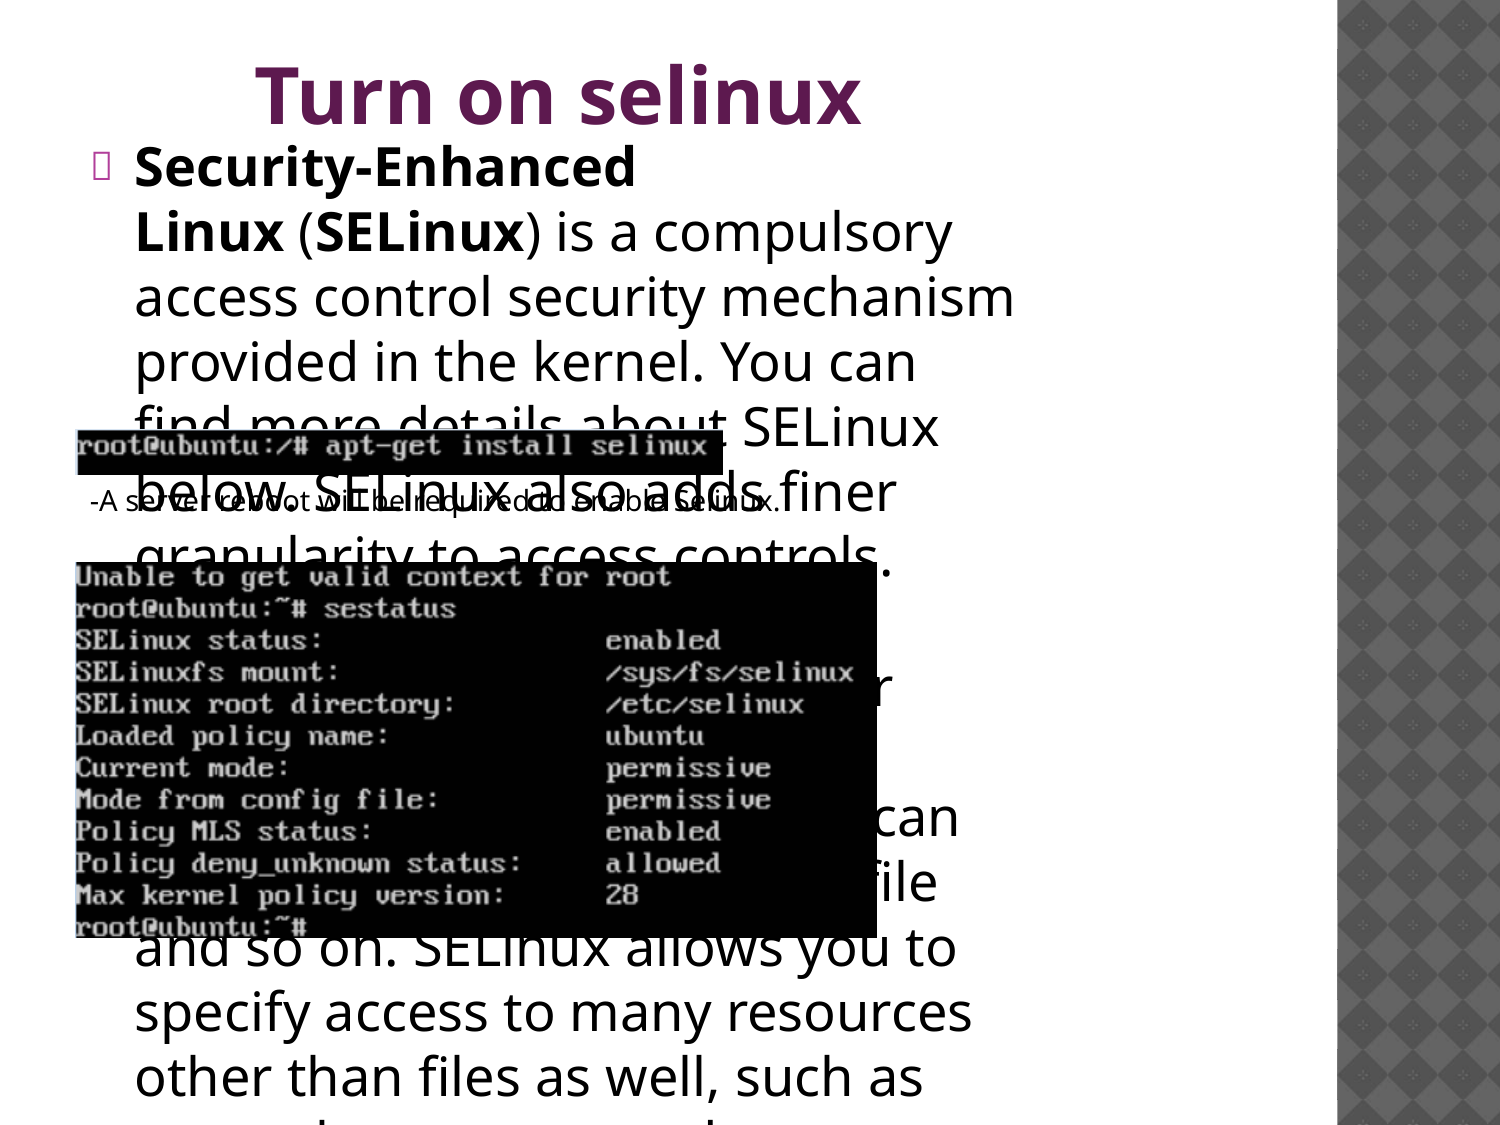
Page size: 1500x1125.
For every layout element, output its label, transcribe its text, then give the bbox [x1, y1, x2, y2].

picture [75, 562, 877, 938]
picture [75, 429, 723, 474]
text_box -A server reboot will be required to enable Selinux. [75, 474, 863, 525]
title Turn on selinux [75, 37, 1043, 113]
picture [1337, 0, 1500, 1125]
list Security-Enhanced Linux (SELinux) is a compulsory access control security mechanism provided in the kernel. You can find more details about SELinux below. SELinux also adds finer granularity to access controls. Instead of only being able to specify who can read, write or execute a file, for example, SELinux lets you specify who can unlink, append only, move a file and so on. SELinux allows you to specify access to many resources other than files as well, such as network resources and interprocess communication (IPC) http://selinuxproject.org/page/Main_Page [75, 125, 1043, 425]
